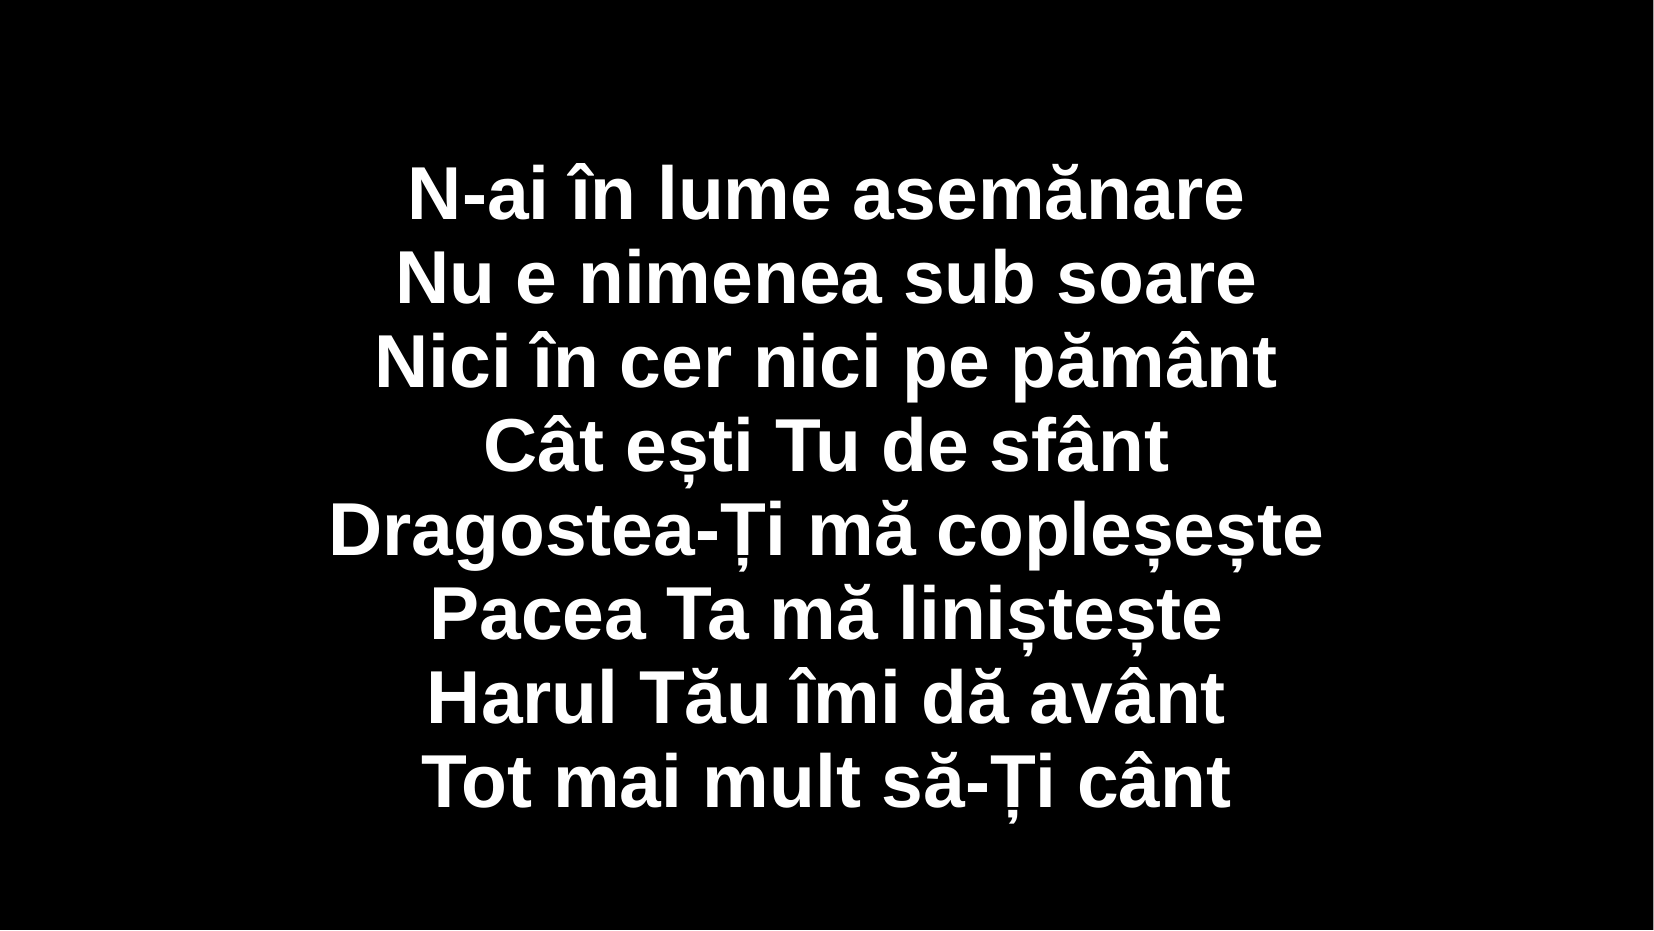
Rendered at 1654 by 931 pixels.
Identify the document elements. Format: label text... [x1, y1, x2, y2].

text_box N-ai în lume asemănare Nu e nimenea sub soare Nici în cer nici pe pământ Cât ești Tu de sfânt Dragostea-Ți mă copleșește Pacea Ta mă liniștește Harul Tău îmi dă avânt Tot mai mult să-Ți cânt [82, 109, 1571, 866]
